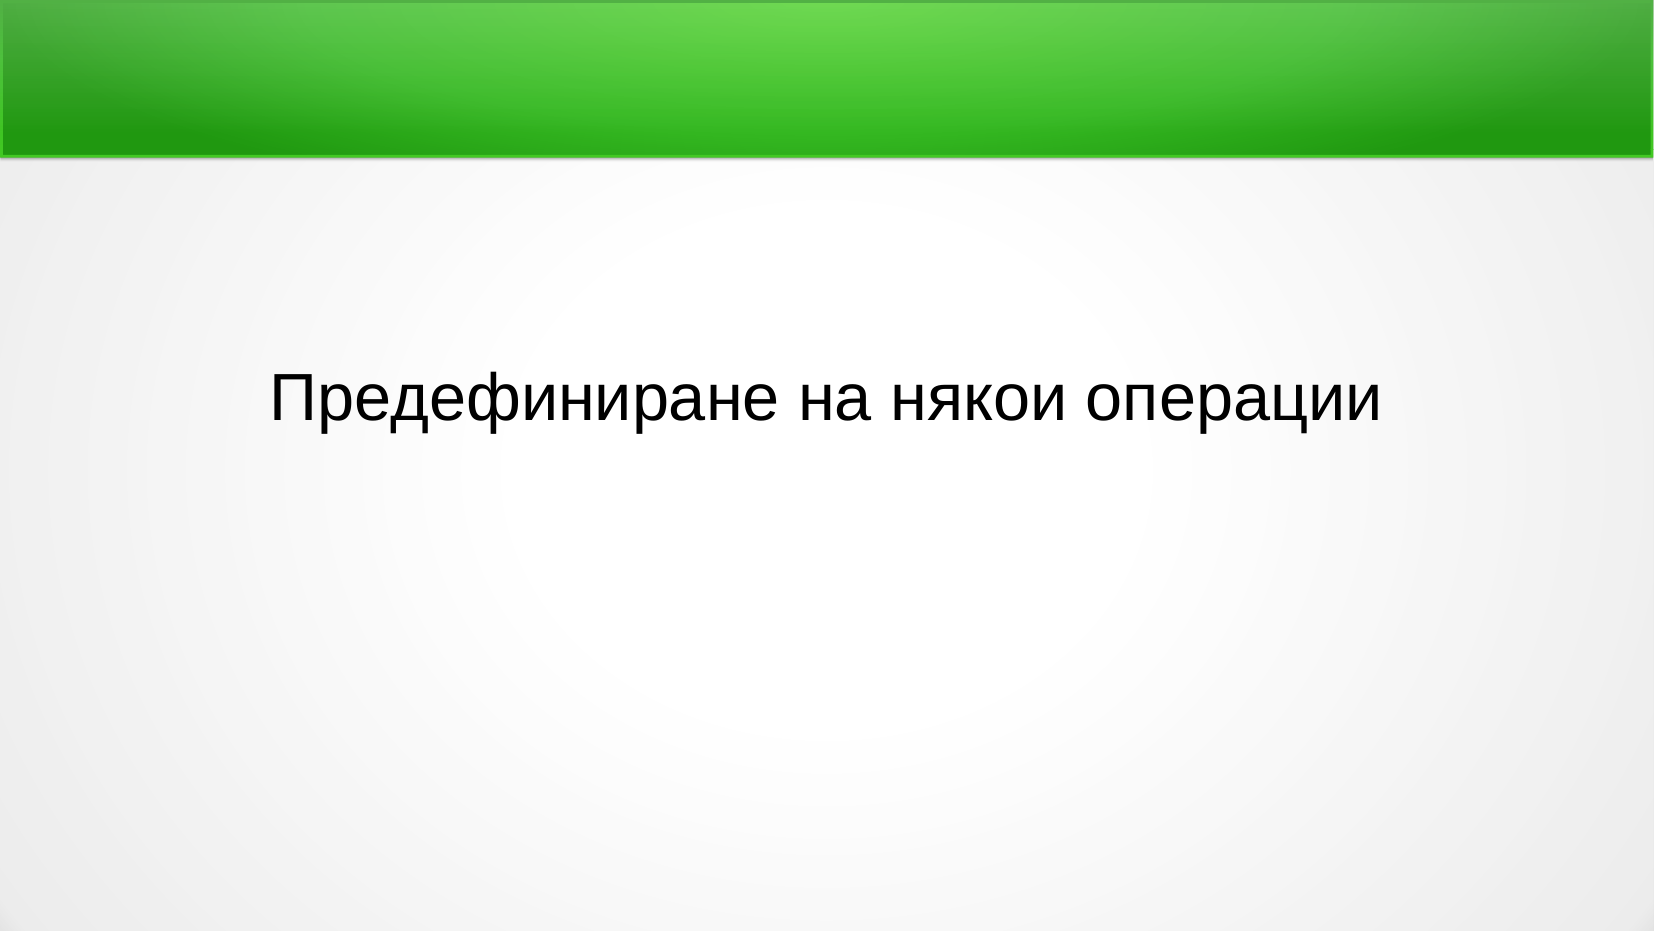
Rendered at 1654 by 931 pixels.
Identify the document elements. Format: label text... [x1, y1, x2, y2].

subtitle Предефиниране на някои операции [82, 37, 1571, 758]
